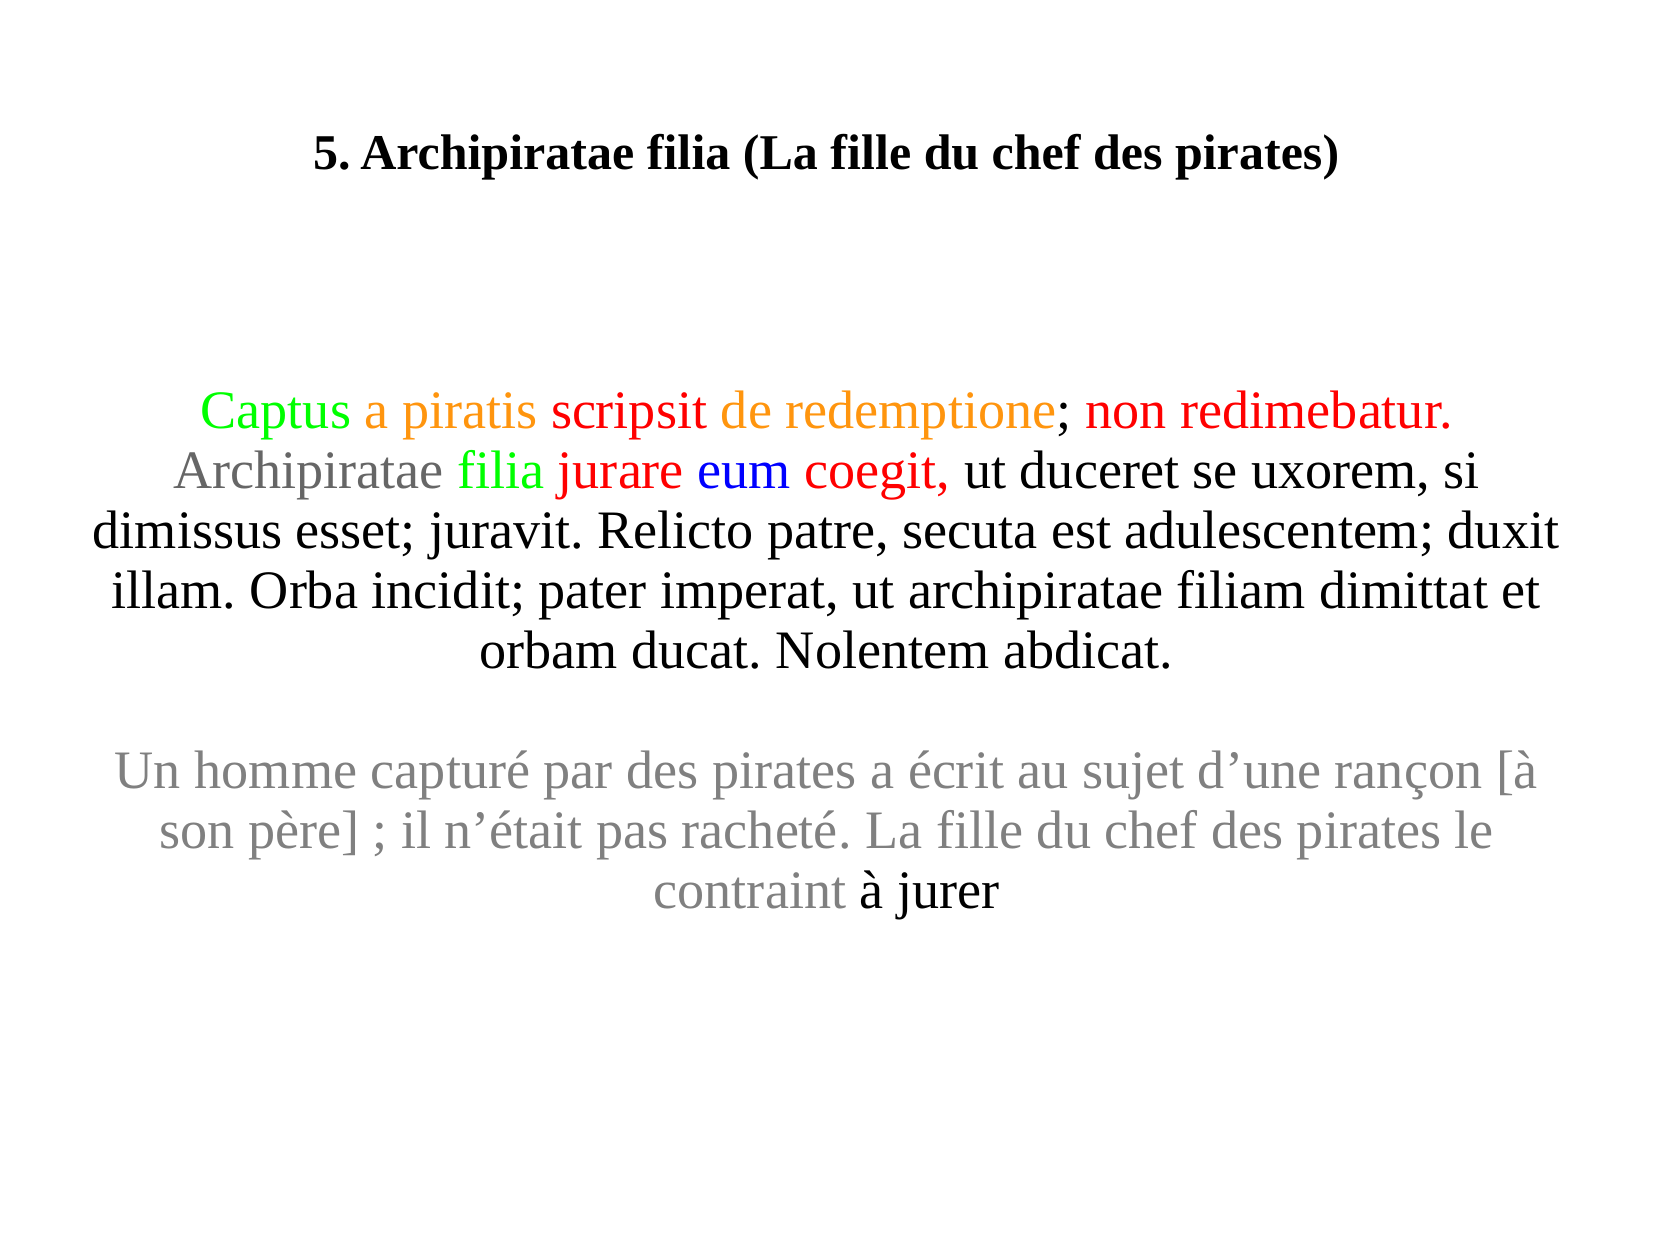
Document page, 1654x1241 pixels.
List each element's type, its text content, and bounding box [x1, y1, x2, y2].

title 5. Archipiratae filia (La fille du chef des pirates) [82, 49, 1571, 257]
subtitle Captus a piratis scripsit de redemptione; non redimebatur. Archipiratae filia jurare eum coegit, ut duceret se uxorem, si dimissus esset; juravit. Relicto patre, secuta est adulescentem; duxit illam. Orba incidit; pater imperat, ut archipiratae filiam dimittat et orbam ducat. Nolentem abdicat. Un homme capturé par des pirates a écrit au sujet d’une rançon [à son père] ; il n’était pas racheté. La fille du chef des pirates le contraint à jurer [82, 290, 1571, 1010]
